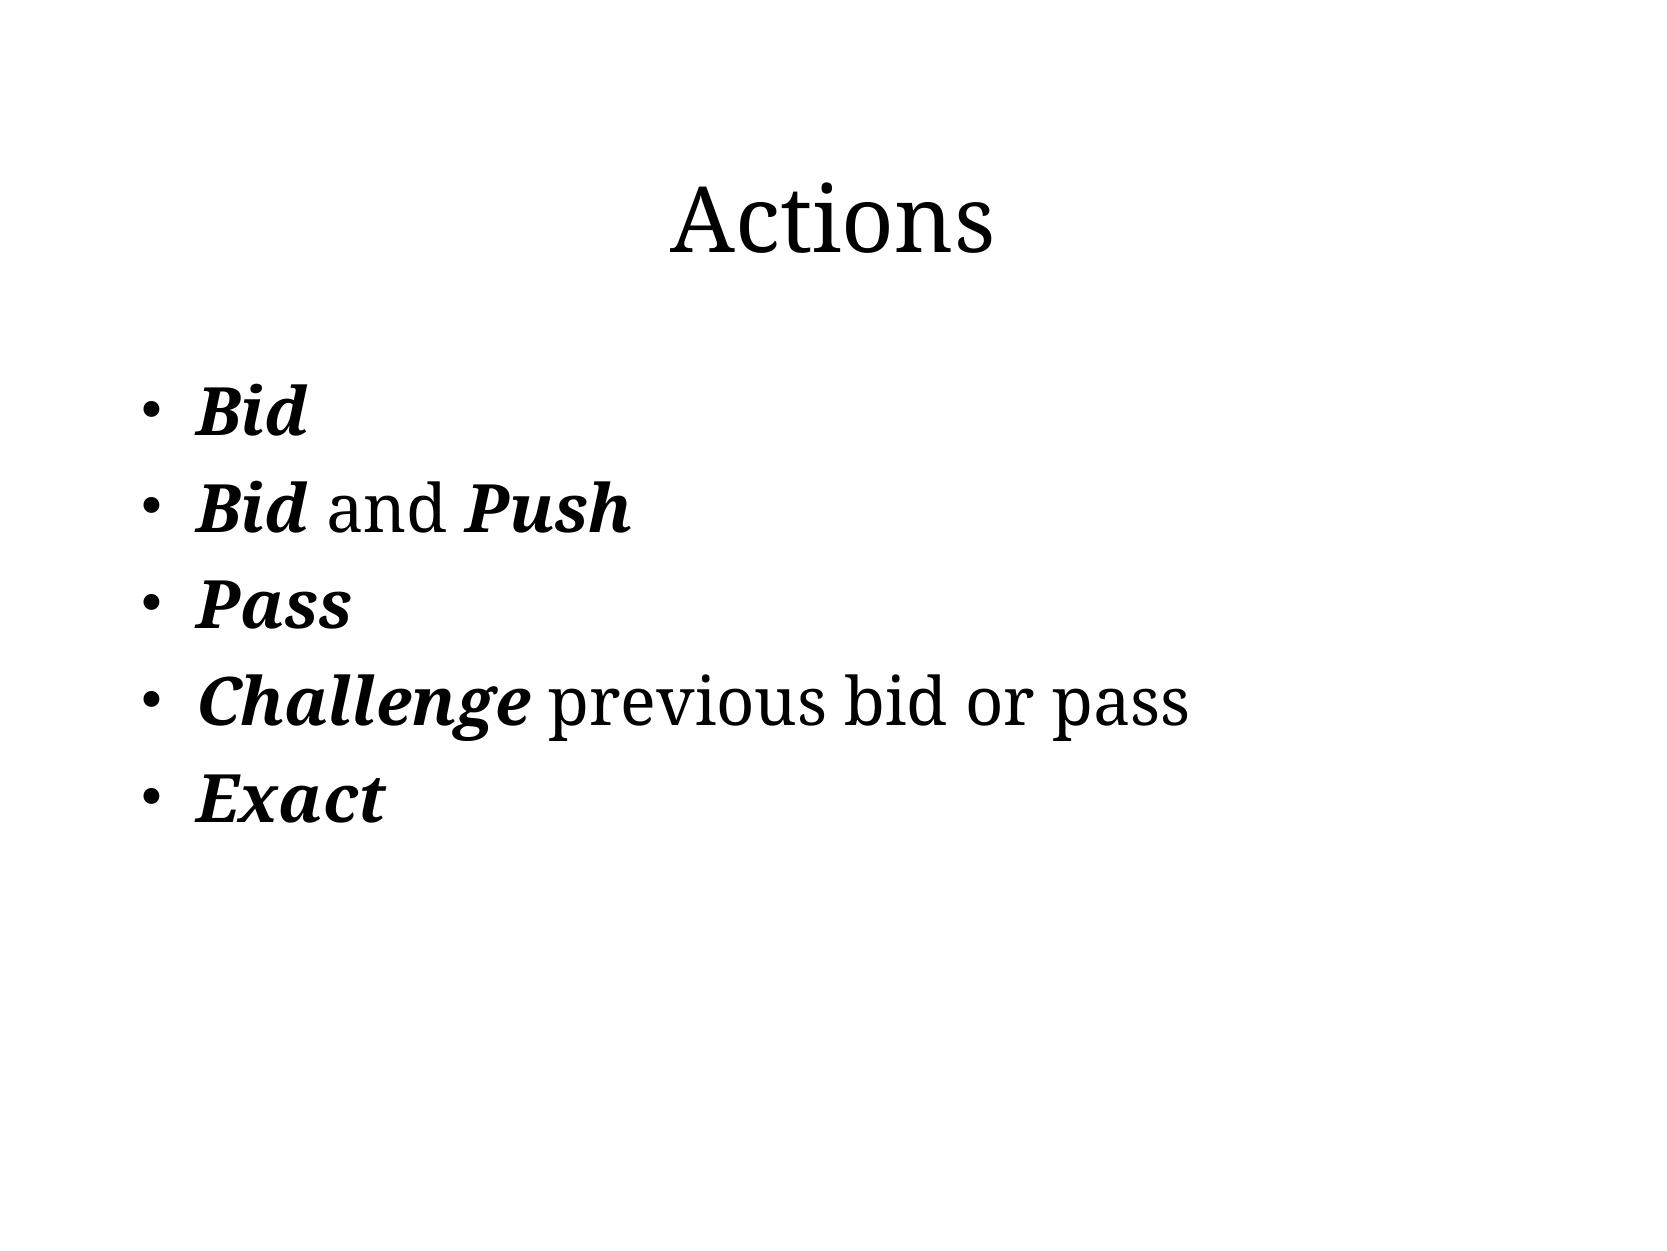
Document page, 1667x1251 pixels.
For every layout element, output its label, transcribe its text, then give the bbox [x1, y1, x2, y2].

list Bid Bid and Push Pass Challenge previous bid or pass Exact [124, 360, 1542, 1112]
title Actions [124, 110, 1542, 320]
